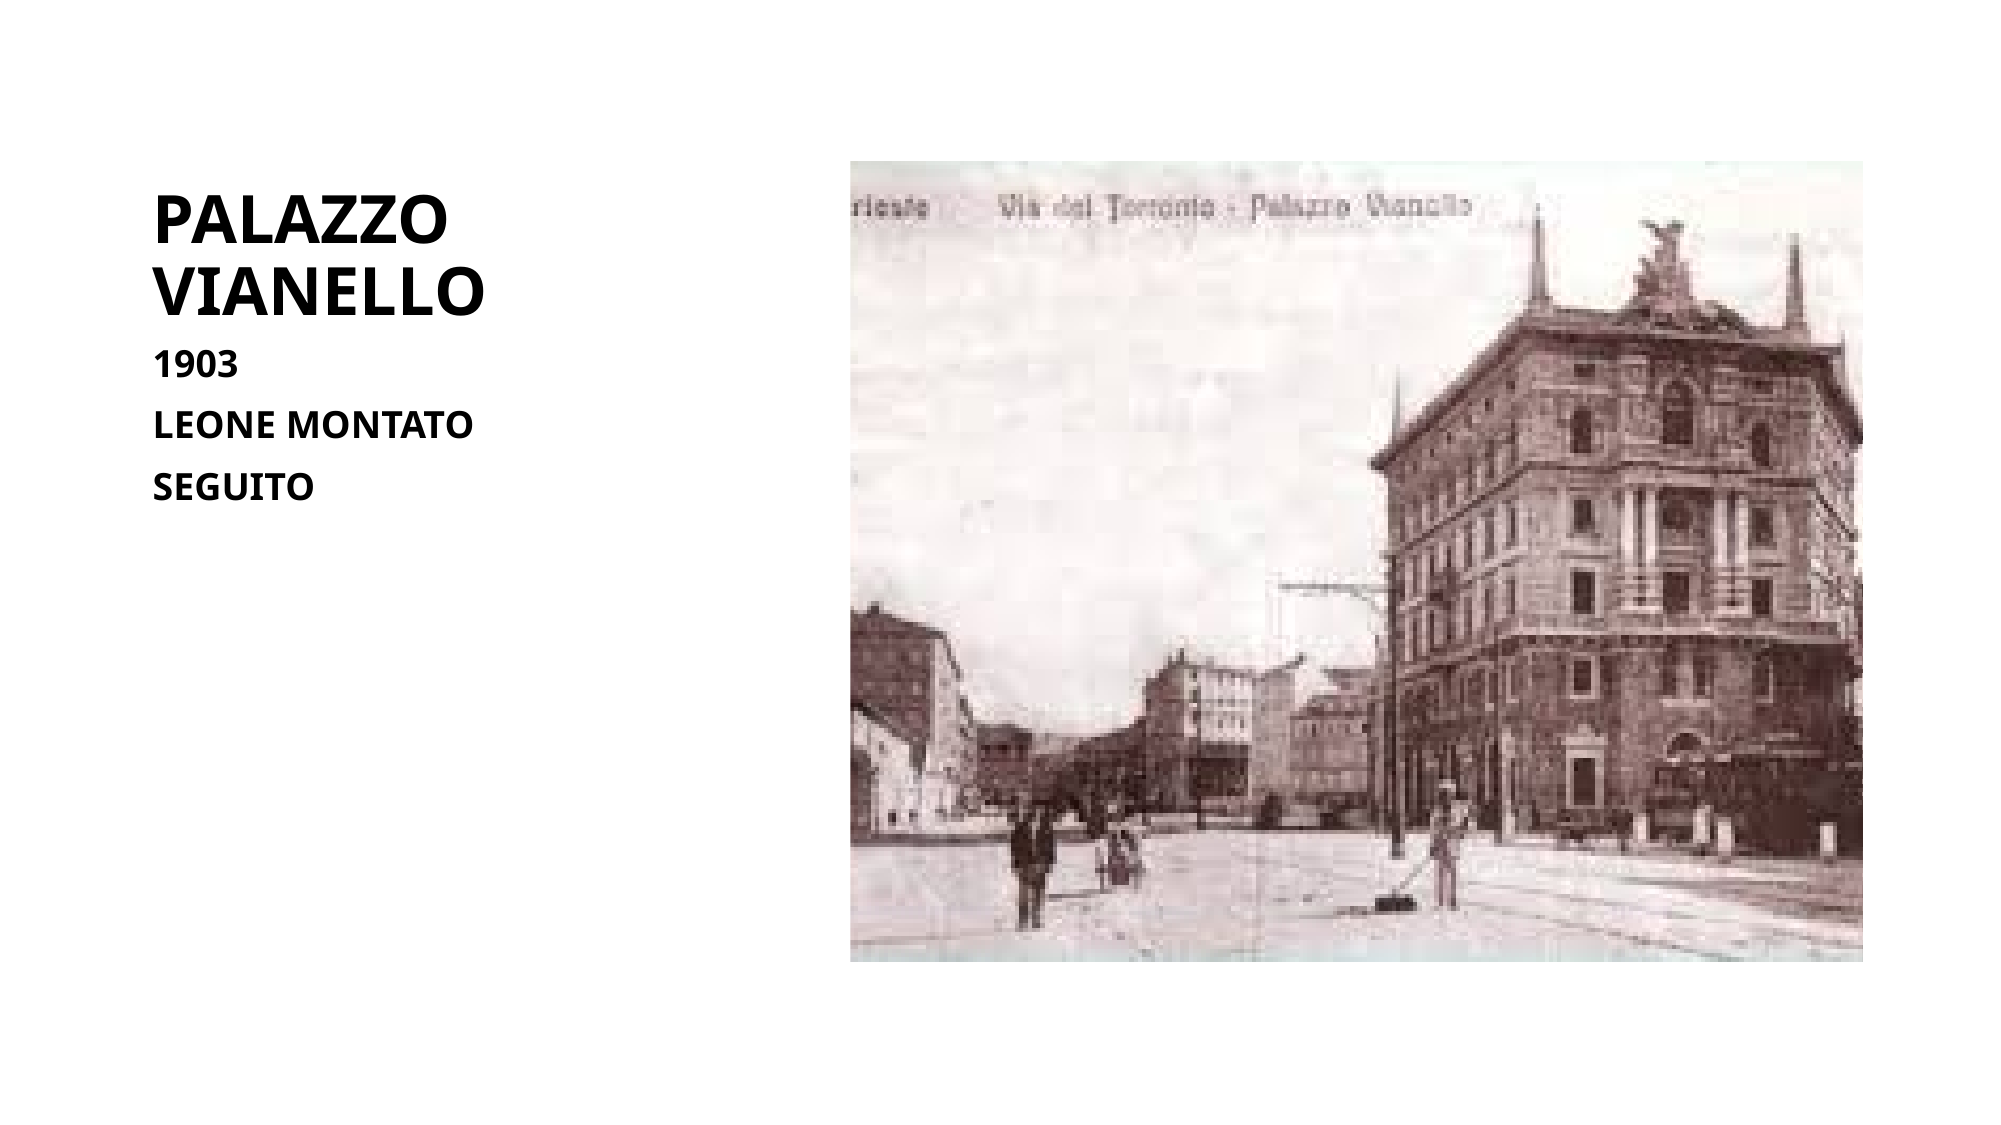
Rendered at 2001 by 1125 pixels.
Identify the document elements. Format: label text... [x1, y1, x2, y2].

list 1903 LEONE MONTATO SEGUITO [137, 337, 783, 963]
title PALAZZO VIANELLO [137, 75, 783, 337]
picture [850, 161, 1863, 962]
